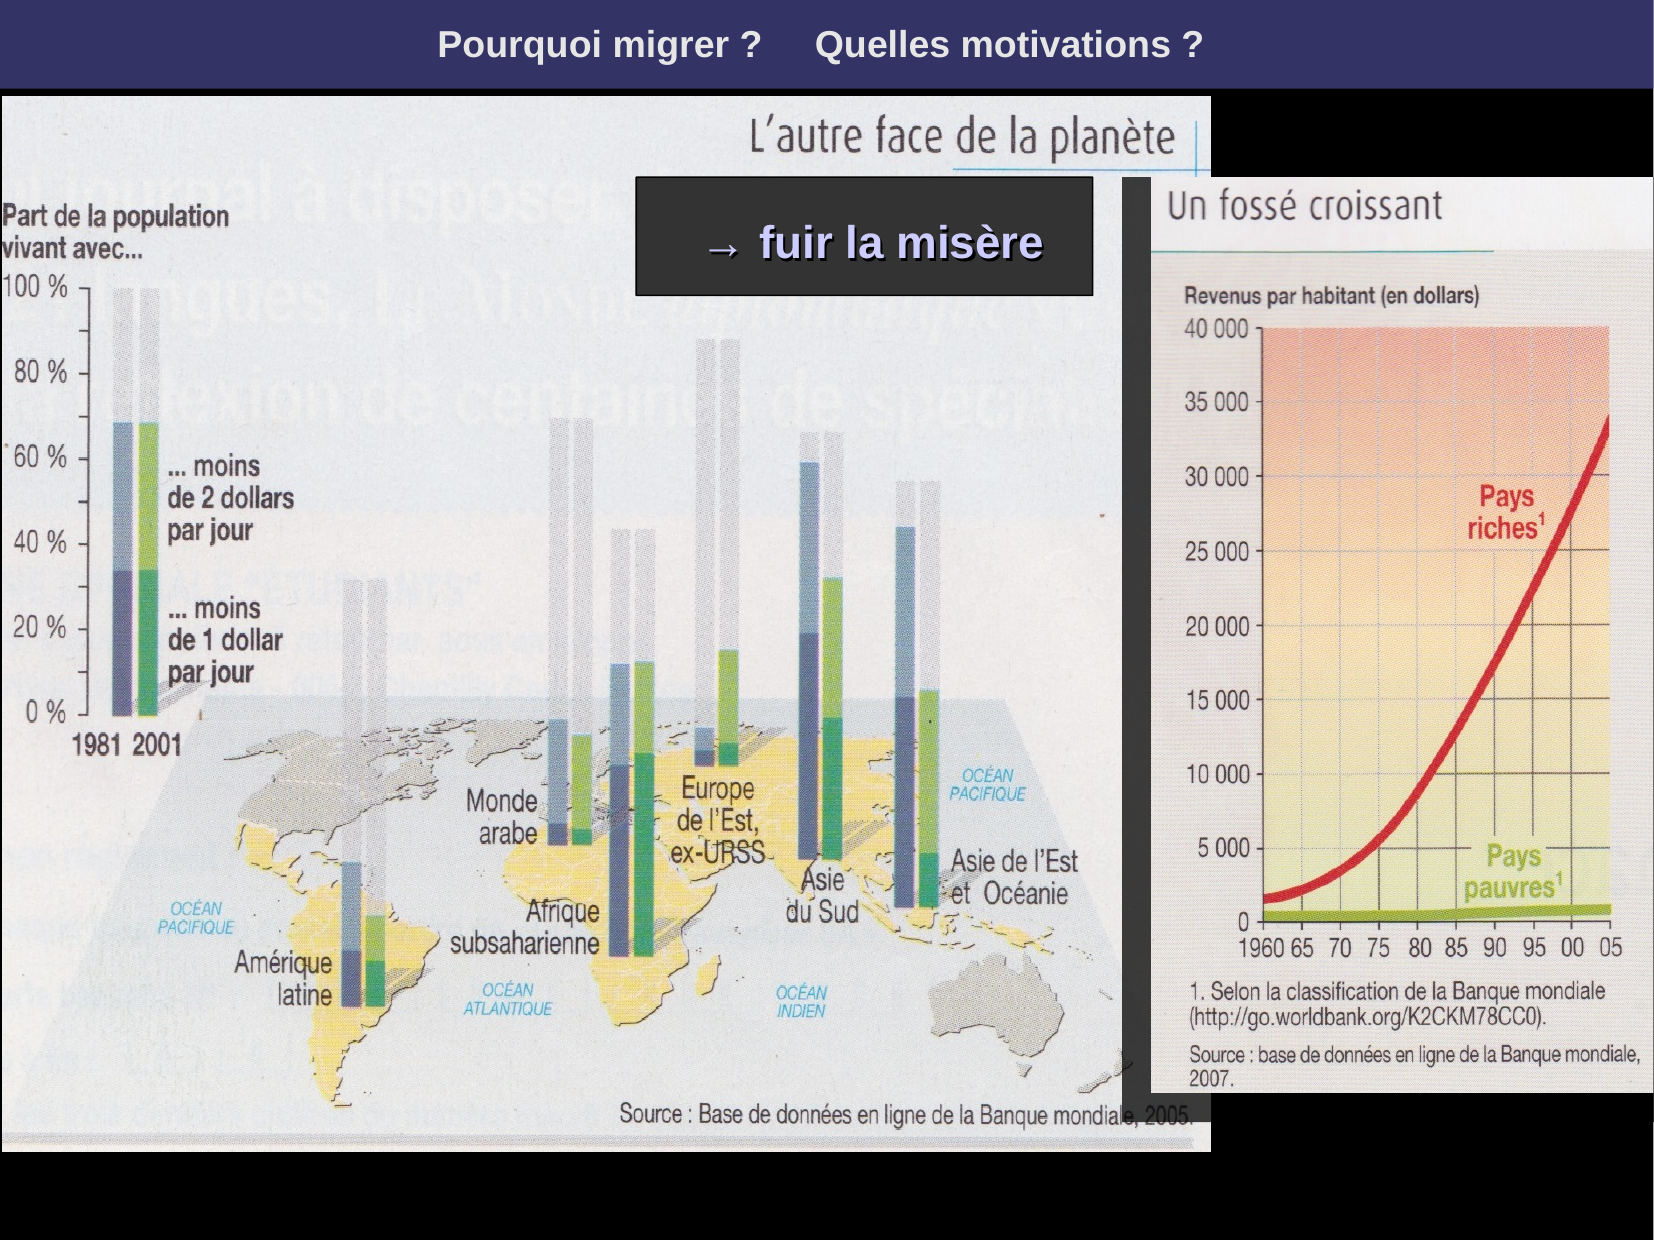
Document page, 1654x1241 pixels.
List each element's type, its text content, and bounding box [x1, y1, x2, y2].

text_box [1122, 177, 1654, 1123]
text_box → fuir la misère [636, 177, 1093, 296]
picture [2, 96, 1654, 1152]
text_box Pourquoi migrer ? Quelles motivations ? [0, 0, 1654, 89]
